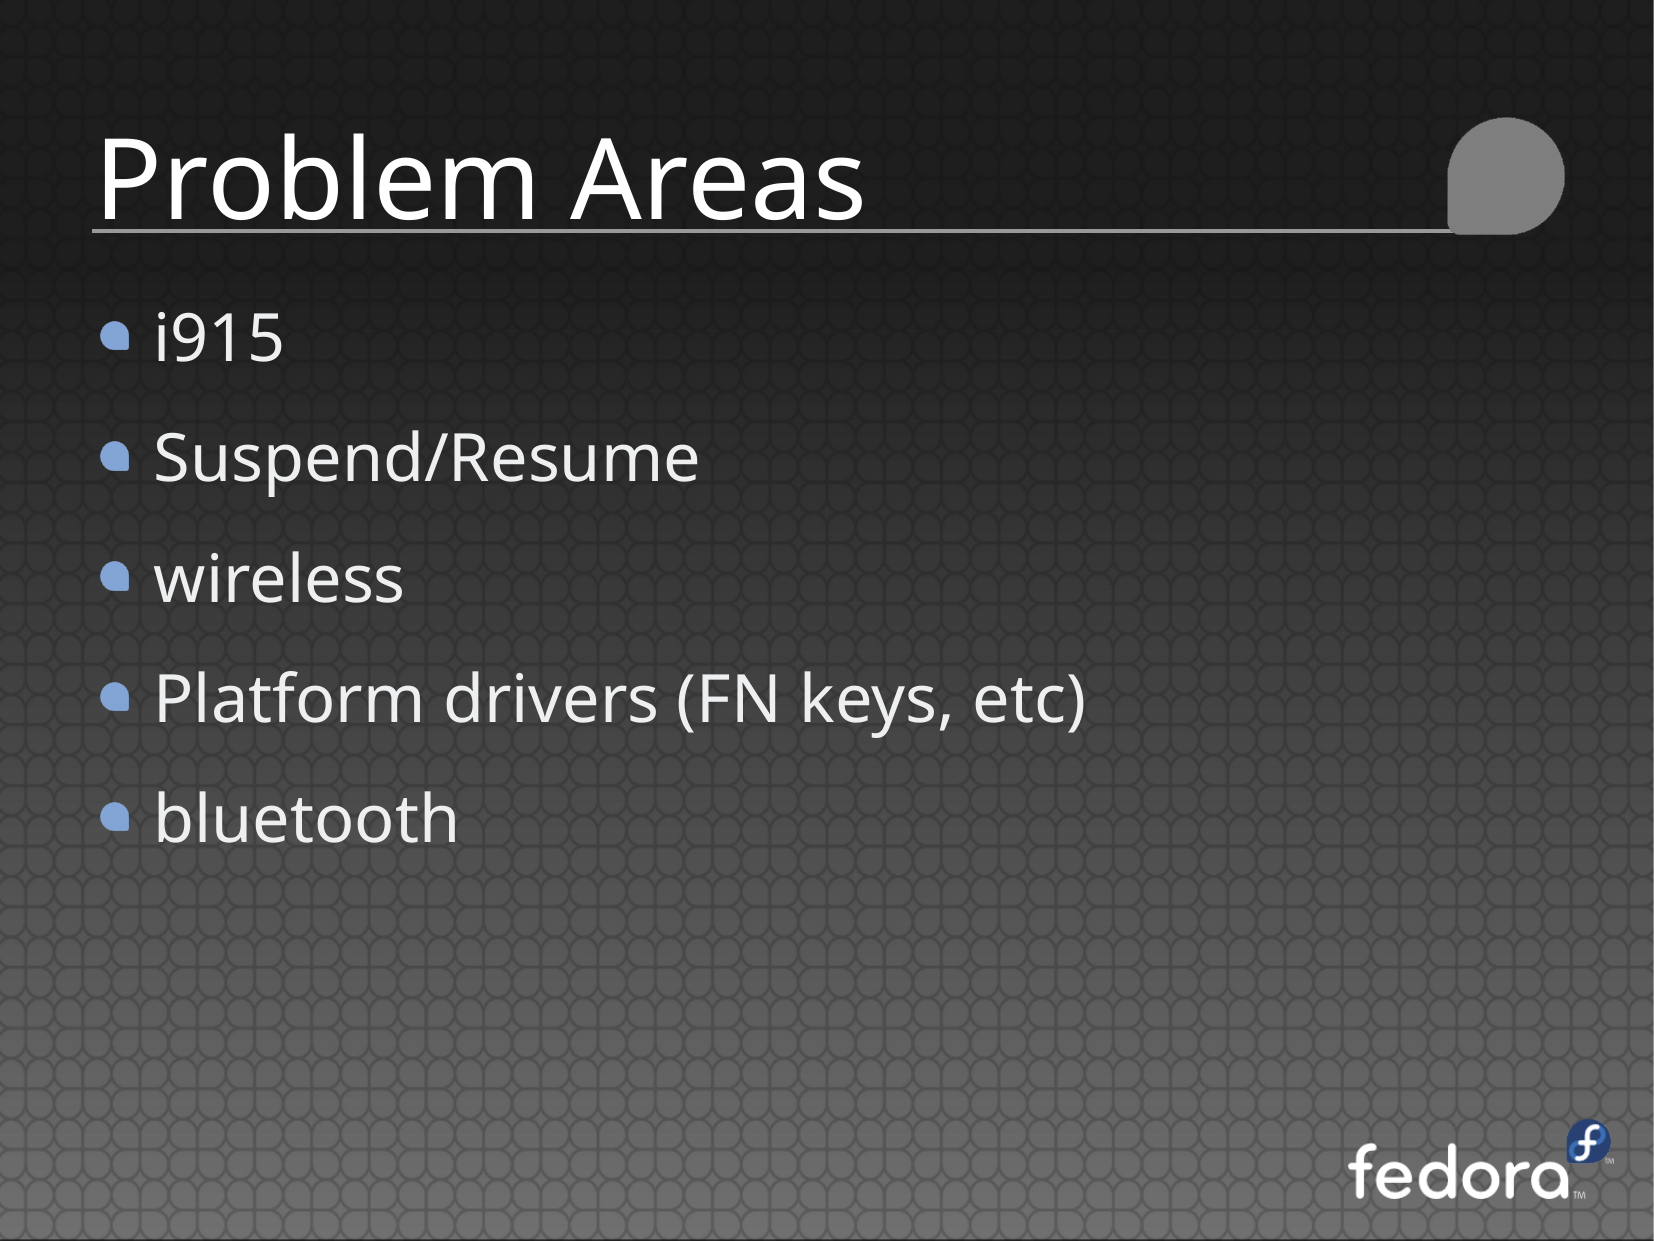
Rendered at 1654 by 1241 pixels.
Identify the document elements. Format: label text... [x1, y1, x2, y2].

list i915 Suspend/Resume wireless Platform drivers (FN keys, etc) bluetooth [82, 290, 1571, 1094]
picture [0, 0, 1654, 1241]
title Problem Areas [94, 100, 1426, 251]
